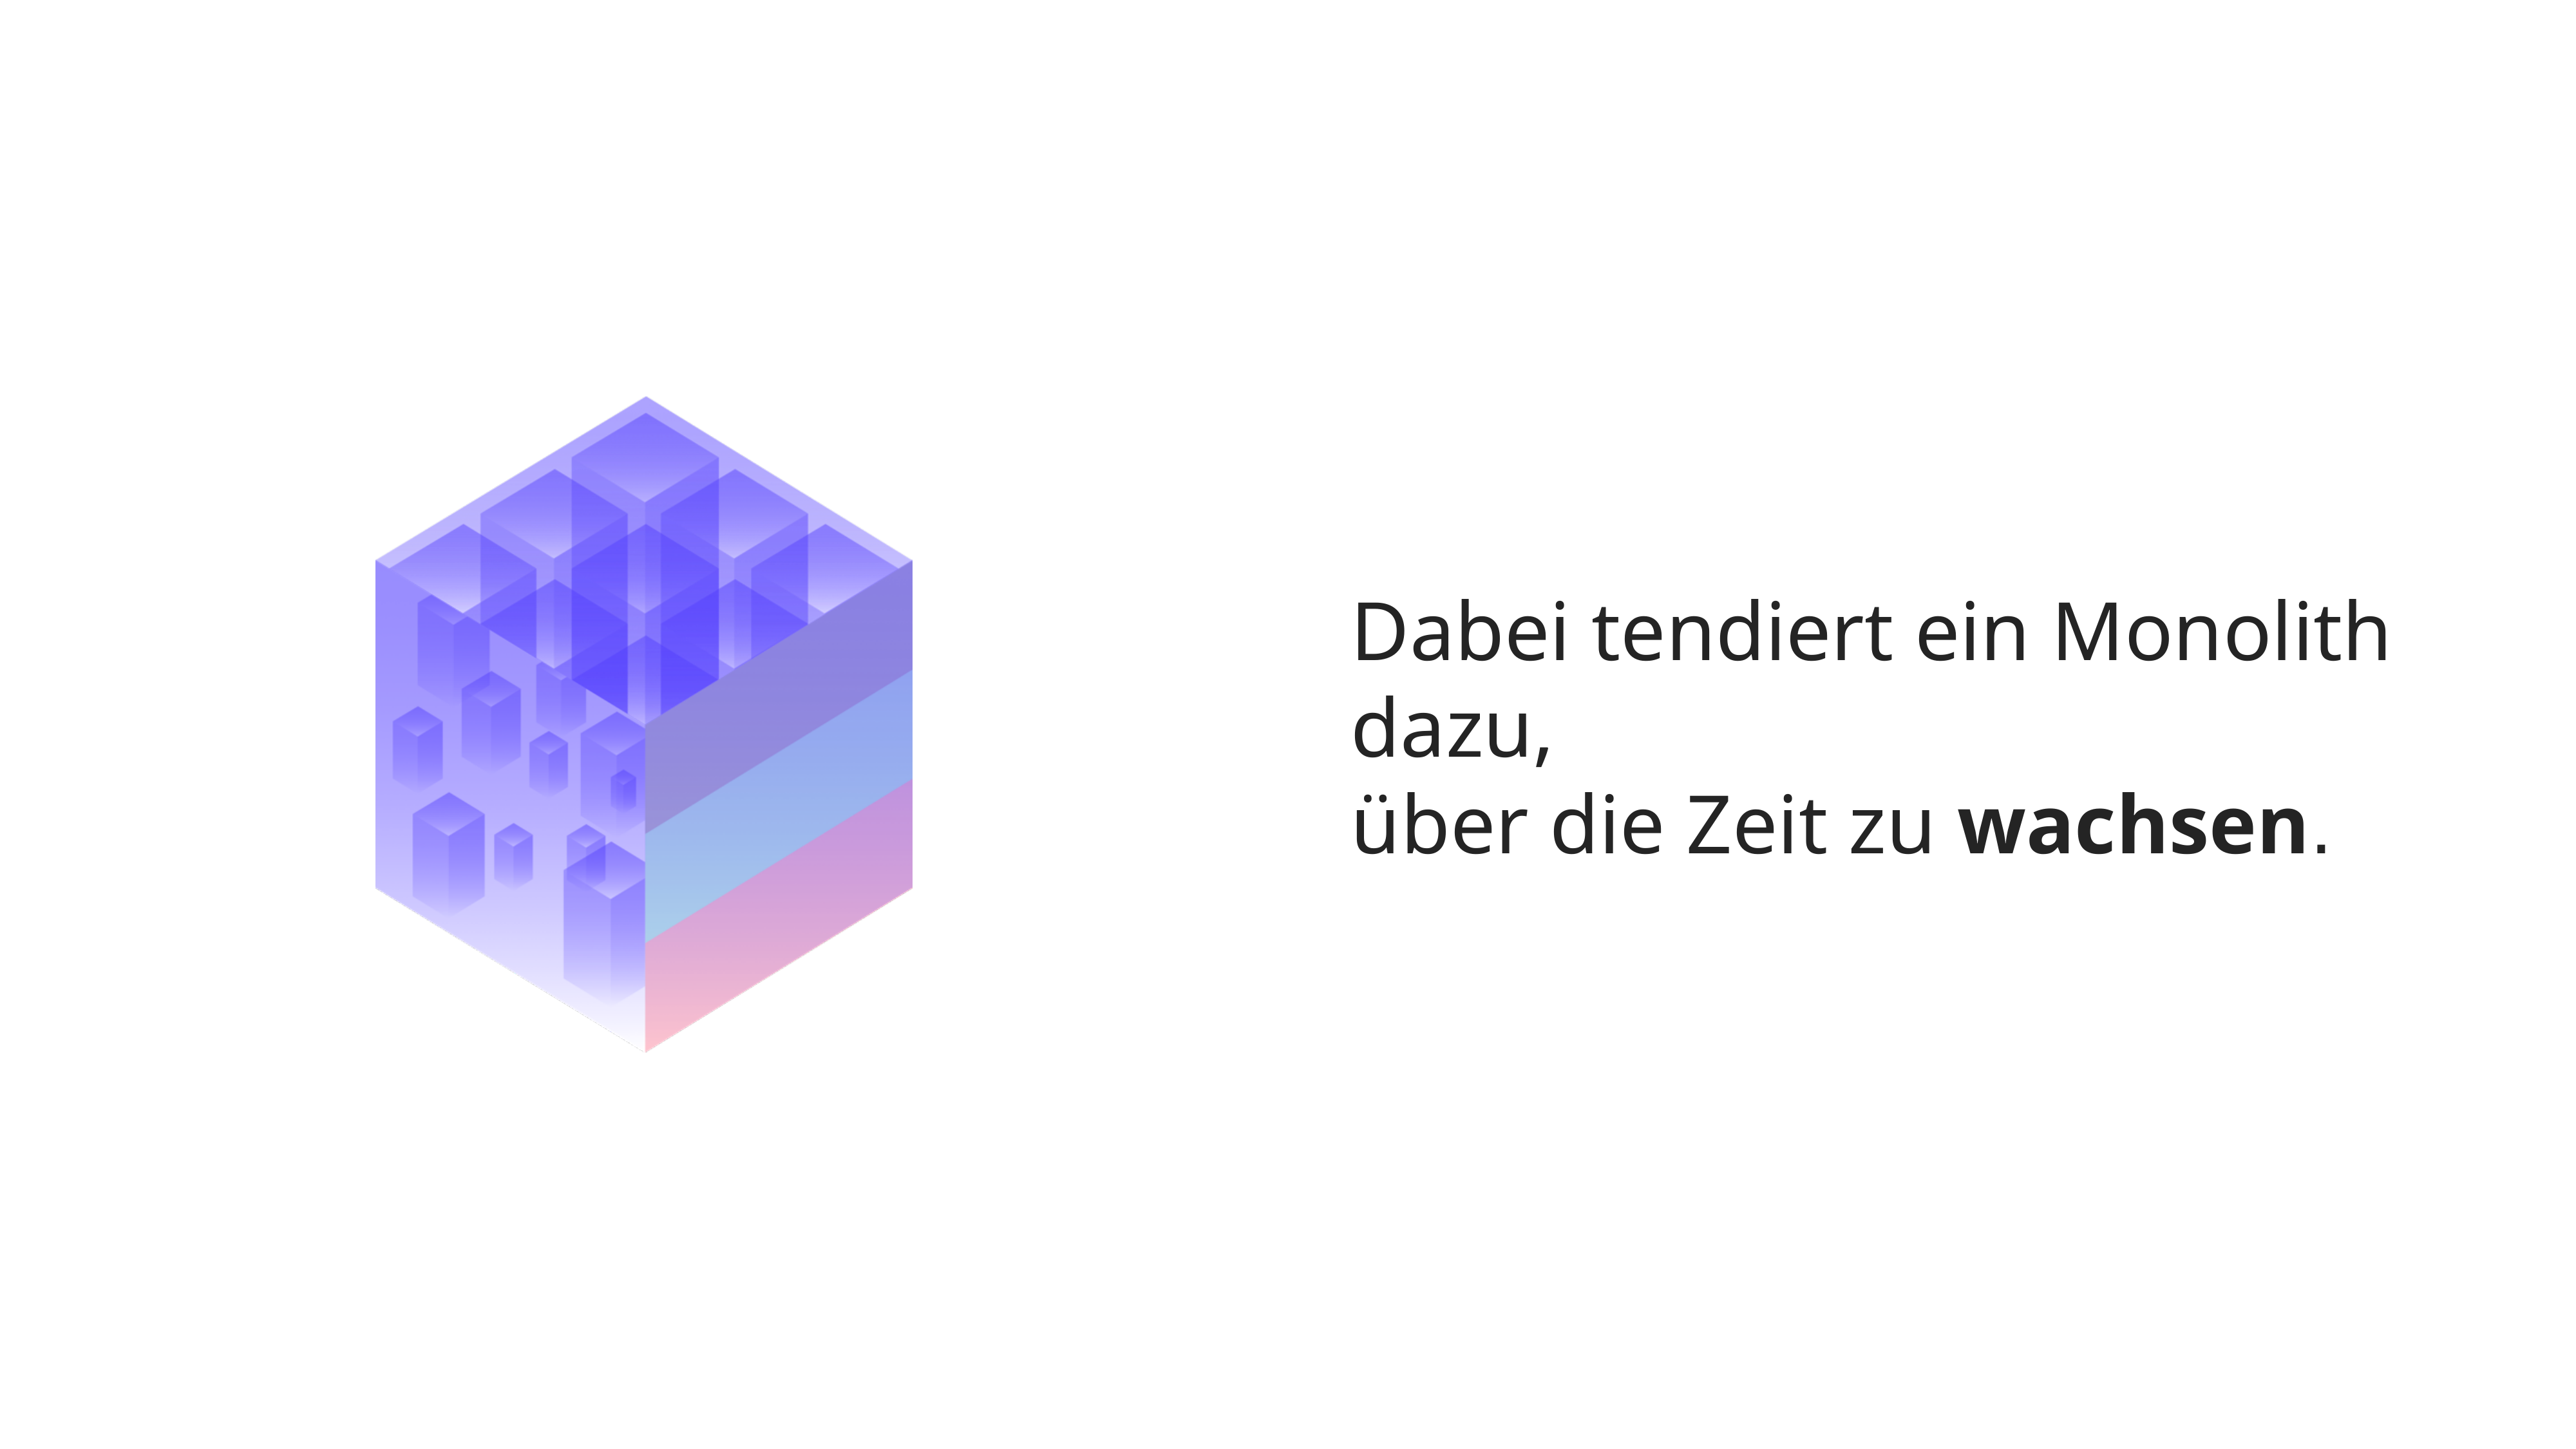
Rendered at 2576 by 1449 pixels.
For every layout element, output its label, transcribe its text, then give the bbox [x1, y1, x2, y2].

list Dabei tendiert ein Monolith dazu, über die Zeit zu wachsen. [1350, 127, 2422, 1322]
picture [375, 396, 913, 1053]
